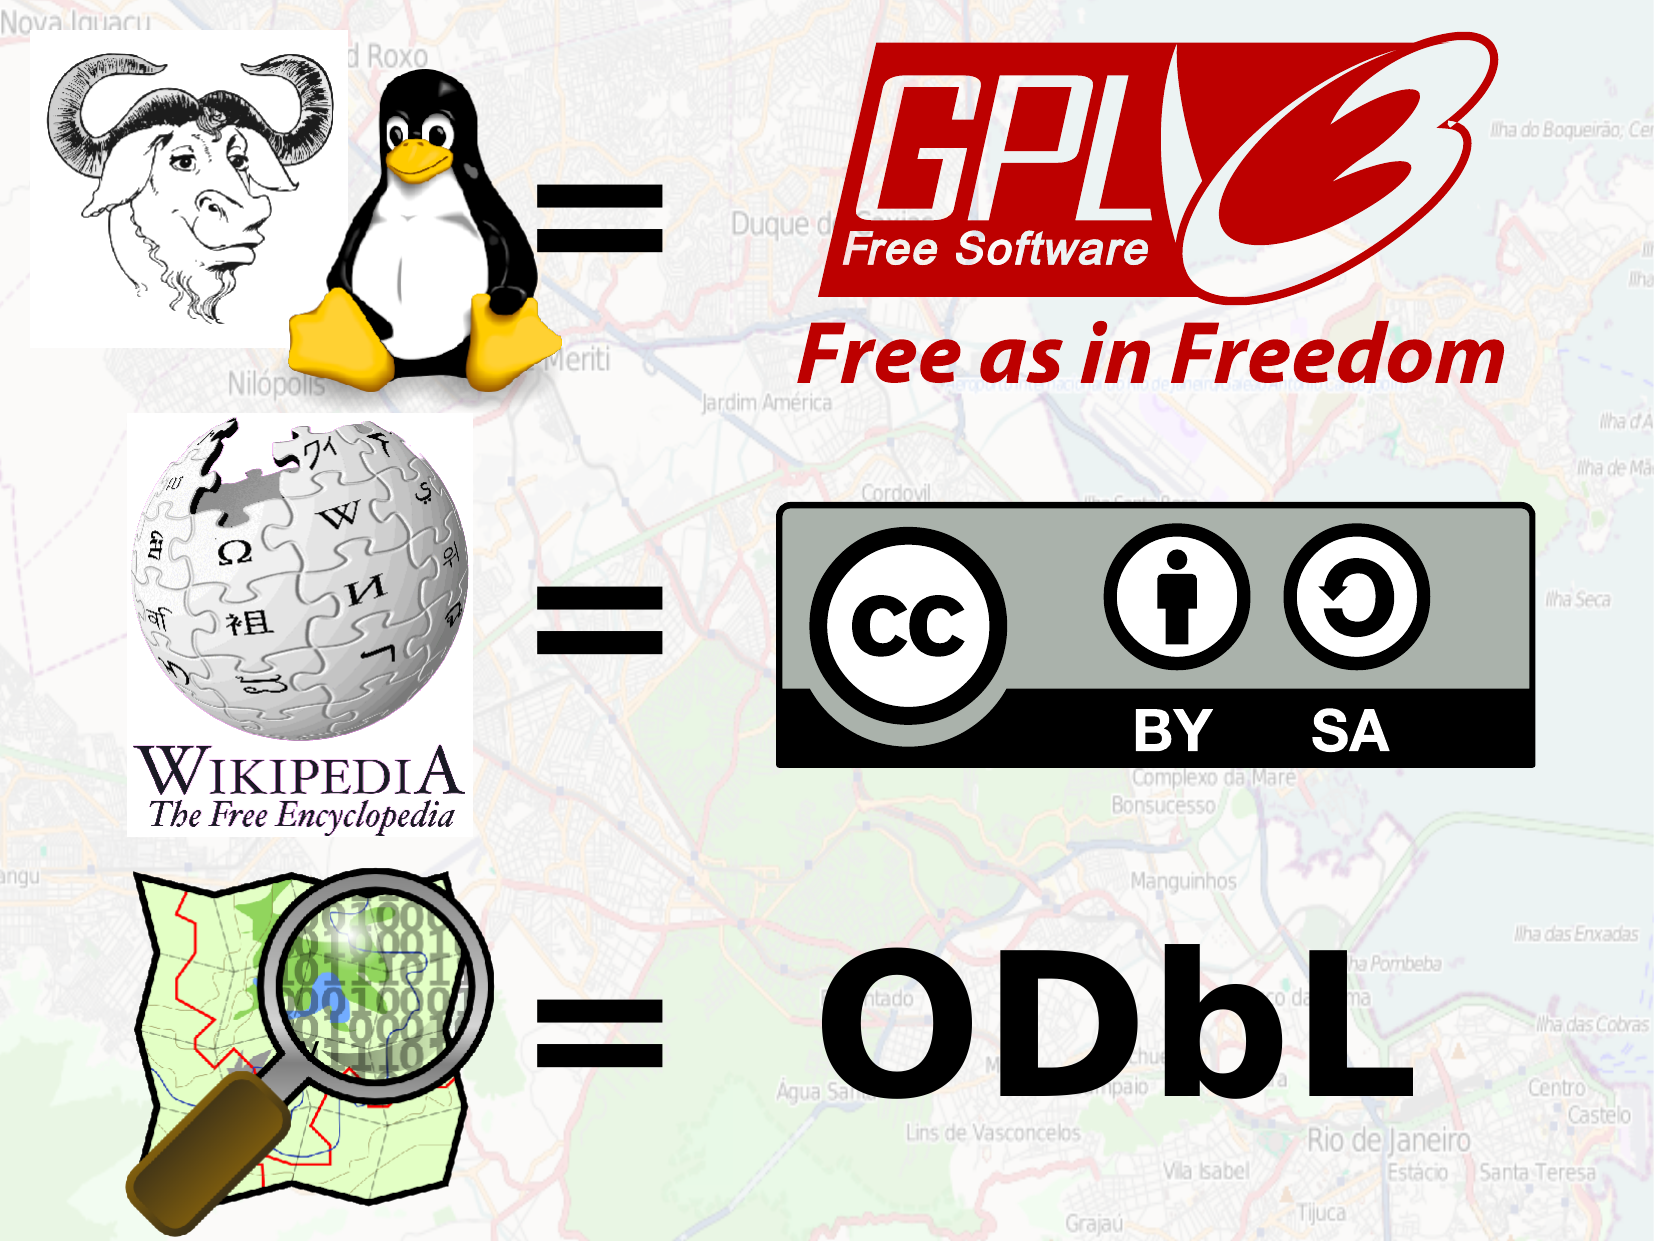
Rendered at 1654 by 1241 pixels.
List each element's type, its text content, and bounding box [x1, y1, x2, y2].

text_box = [502, 490, 650, 739]
text_box = [502, 88, 650, 337]
picture [797, 29, 1506, 383]
picture [118, 856, 503, 1241]
text_box = [502, 903, 650, 1152]
picture [776, 501, 1536, 768]
picture [29, 29, 562, 837]
text_box ODbL [797, 903, 1506, 1152]
